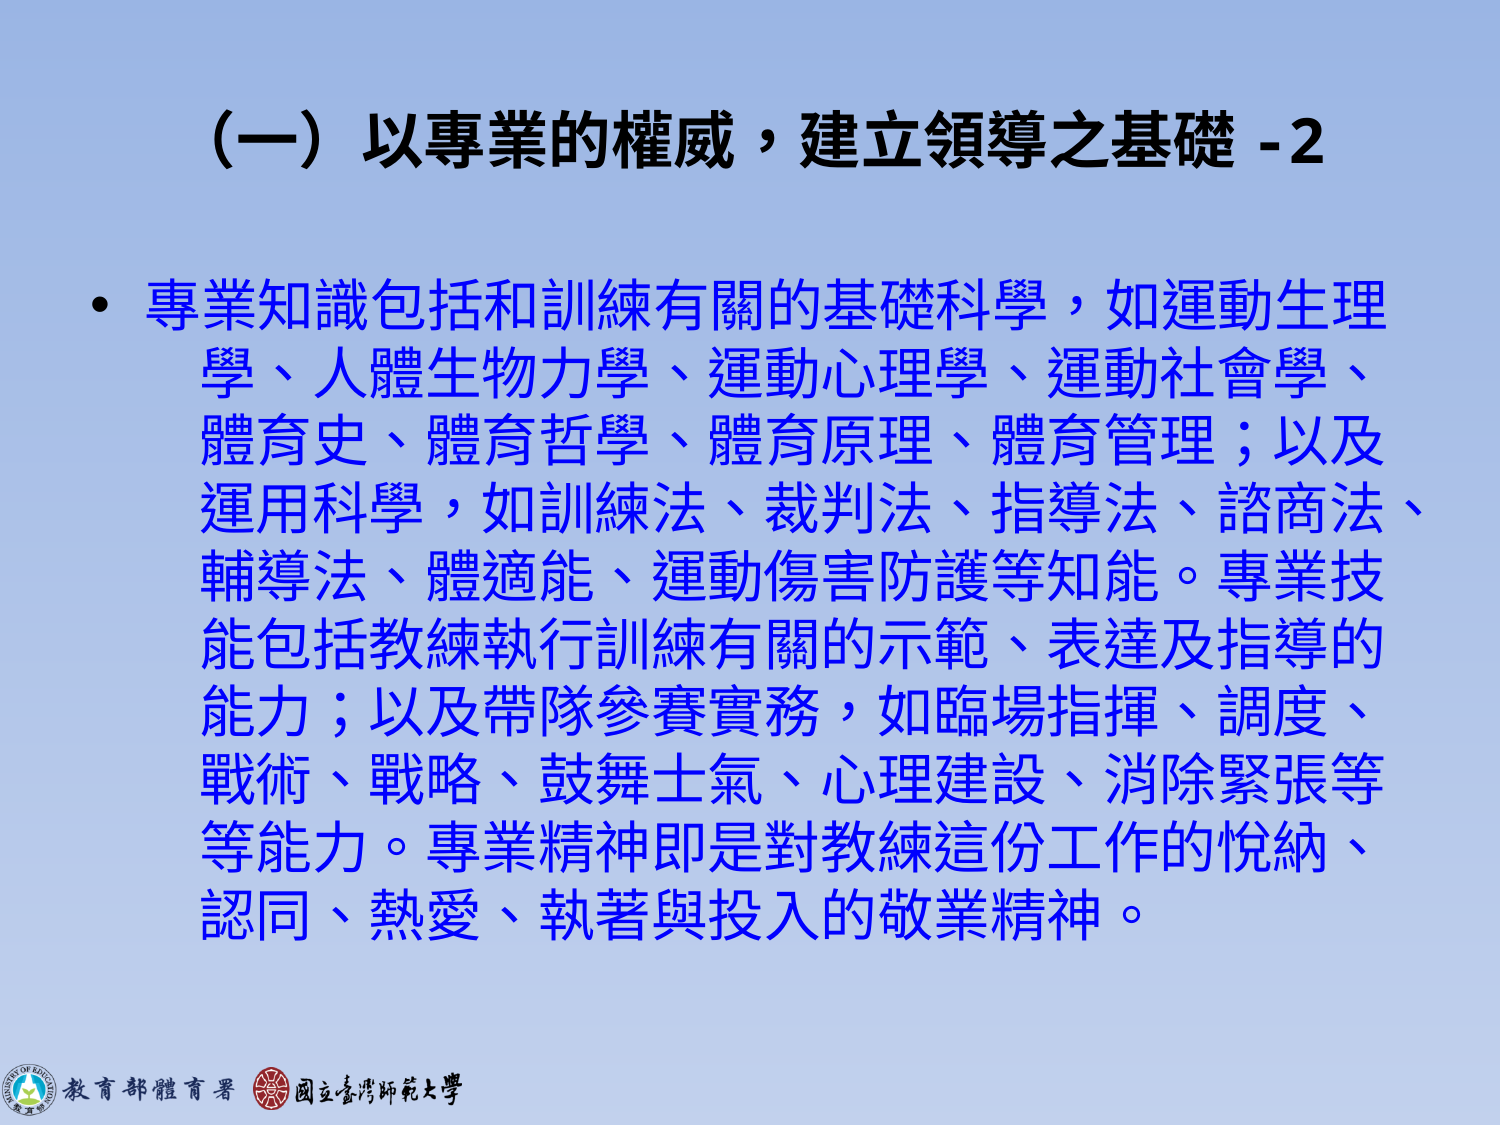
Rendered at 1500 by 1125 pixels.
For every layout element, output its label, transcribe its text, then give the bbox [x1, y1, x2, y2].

title （一）以專業的權威，建立領導之基礎-2 [75, 45, 1426, 233]
list 專業知識包括和訓練有關的基礎科學，如運動生理學、人體生物力學、運動心理學、運動社會學、體育史、體育哲學、體育原理、體育管理；以及運用科學，如訓練法、裁判法、指導法、諮商法、輔導法、體適能、運動傷害防護等知能。專業技能包括教練執行訓練有關的示範、表達及指導的能力；以及帶隊參賽實務，如臨場指揮、調度、戰術、戰略、鼓舞士氣、心理建設、消除緊張等等能力。專業精神即是對教練這份工作的悅納、認同、熱愛、執著與投入的敬業精神。 [75, 262, 1426, 1005]
